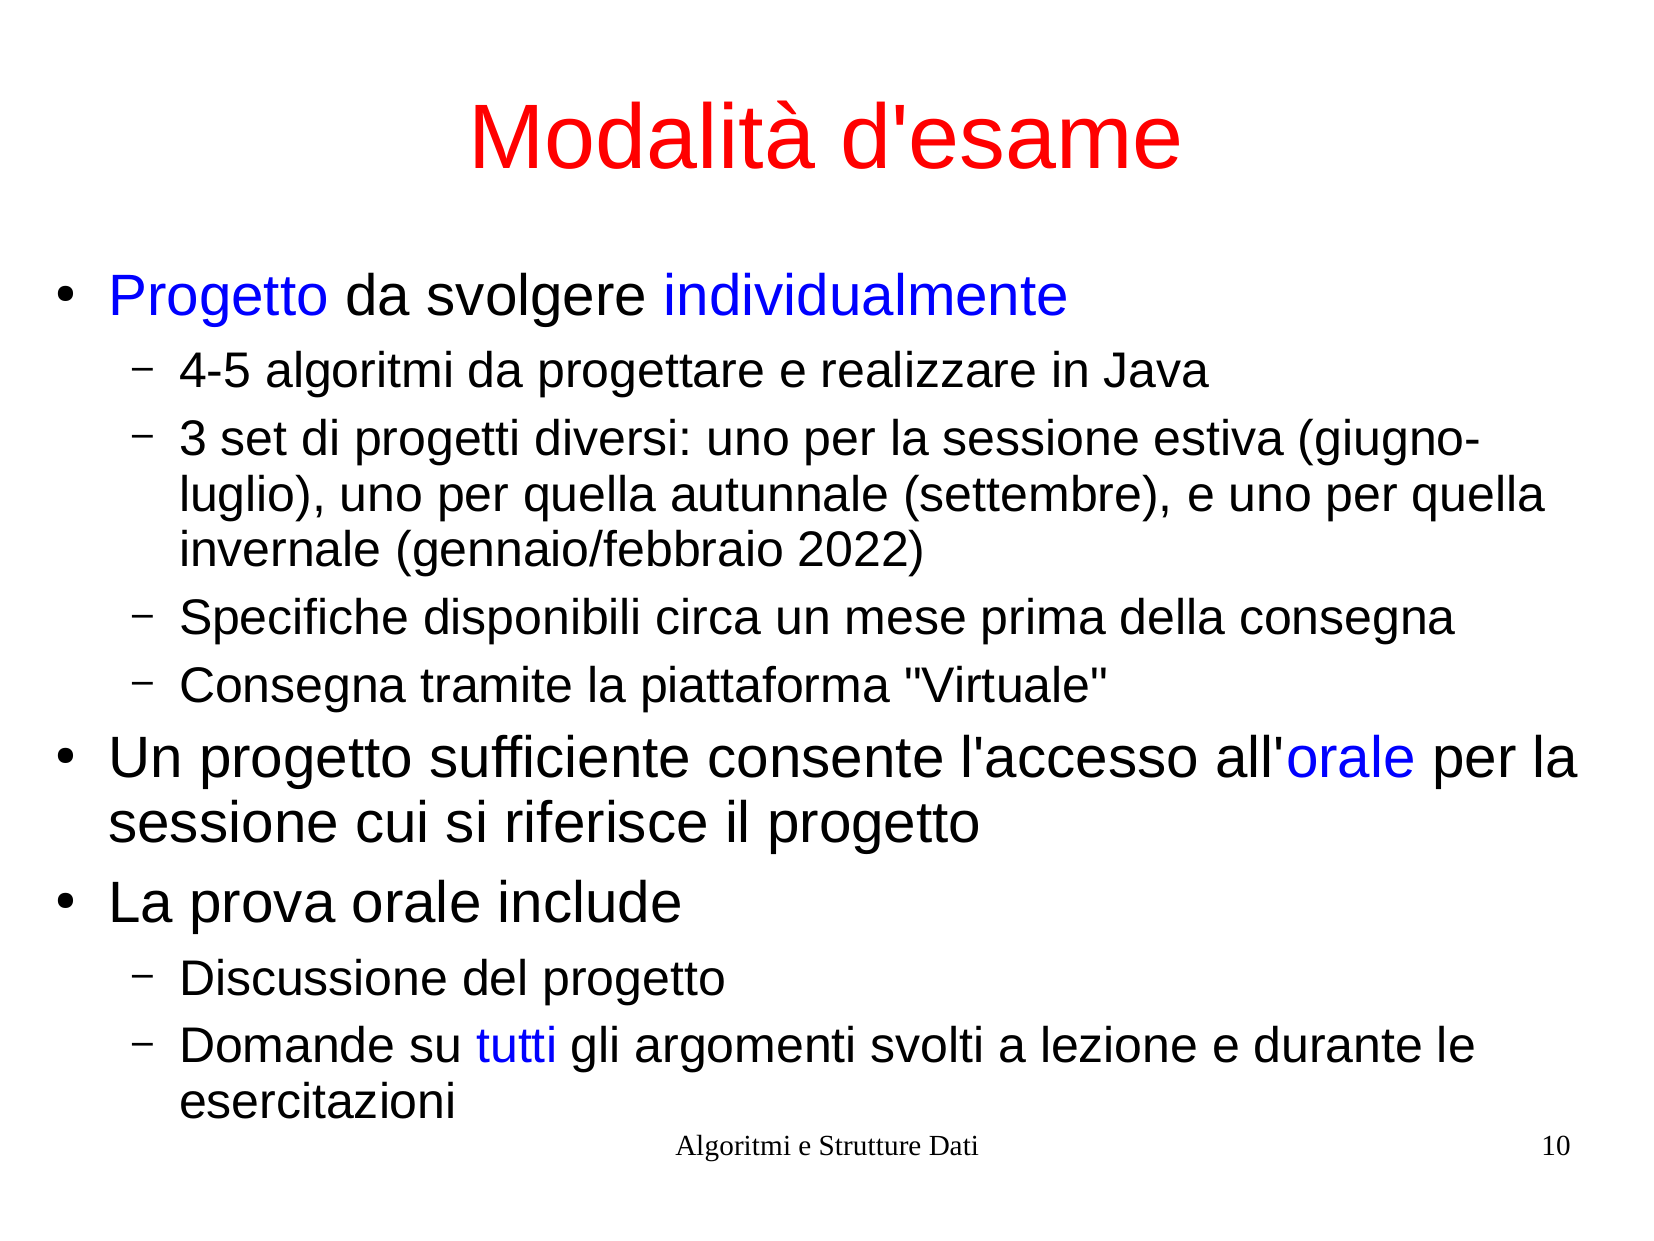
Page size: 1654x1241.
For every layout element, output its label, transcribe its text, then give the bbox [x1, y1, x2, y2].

list Progetto da svolgere individualmente 4-5 algoritmi da progettare e realizzare in Java 3 set di progetti diversi: uno per la sessione estiva (giugno-luglio), uno per quella autunnale (settembre), e uno per quella invernale (gennaio/febbraio 2022) Specifiche disponibili circa un mese prima della consegna Consegna tramite la piattaforma "Virtuale" Un progetto sufficiente consente l'accesso all'orale per la sessione cui si riferisce il progetto La prova orale include Discussione del progetto Domande su tutti gli argomenti svolti a lezione e durante le esercitazioni [37, 262, 1613, 1129]
title Modalità d'esame [82, 49, 1571, 226]
